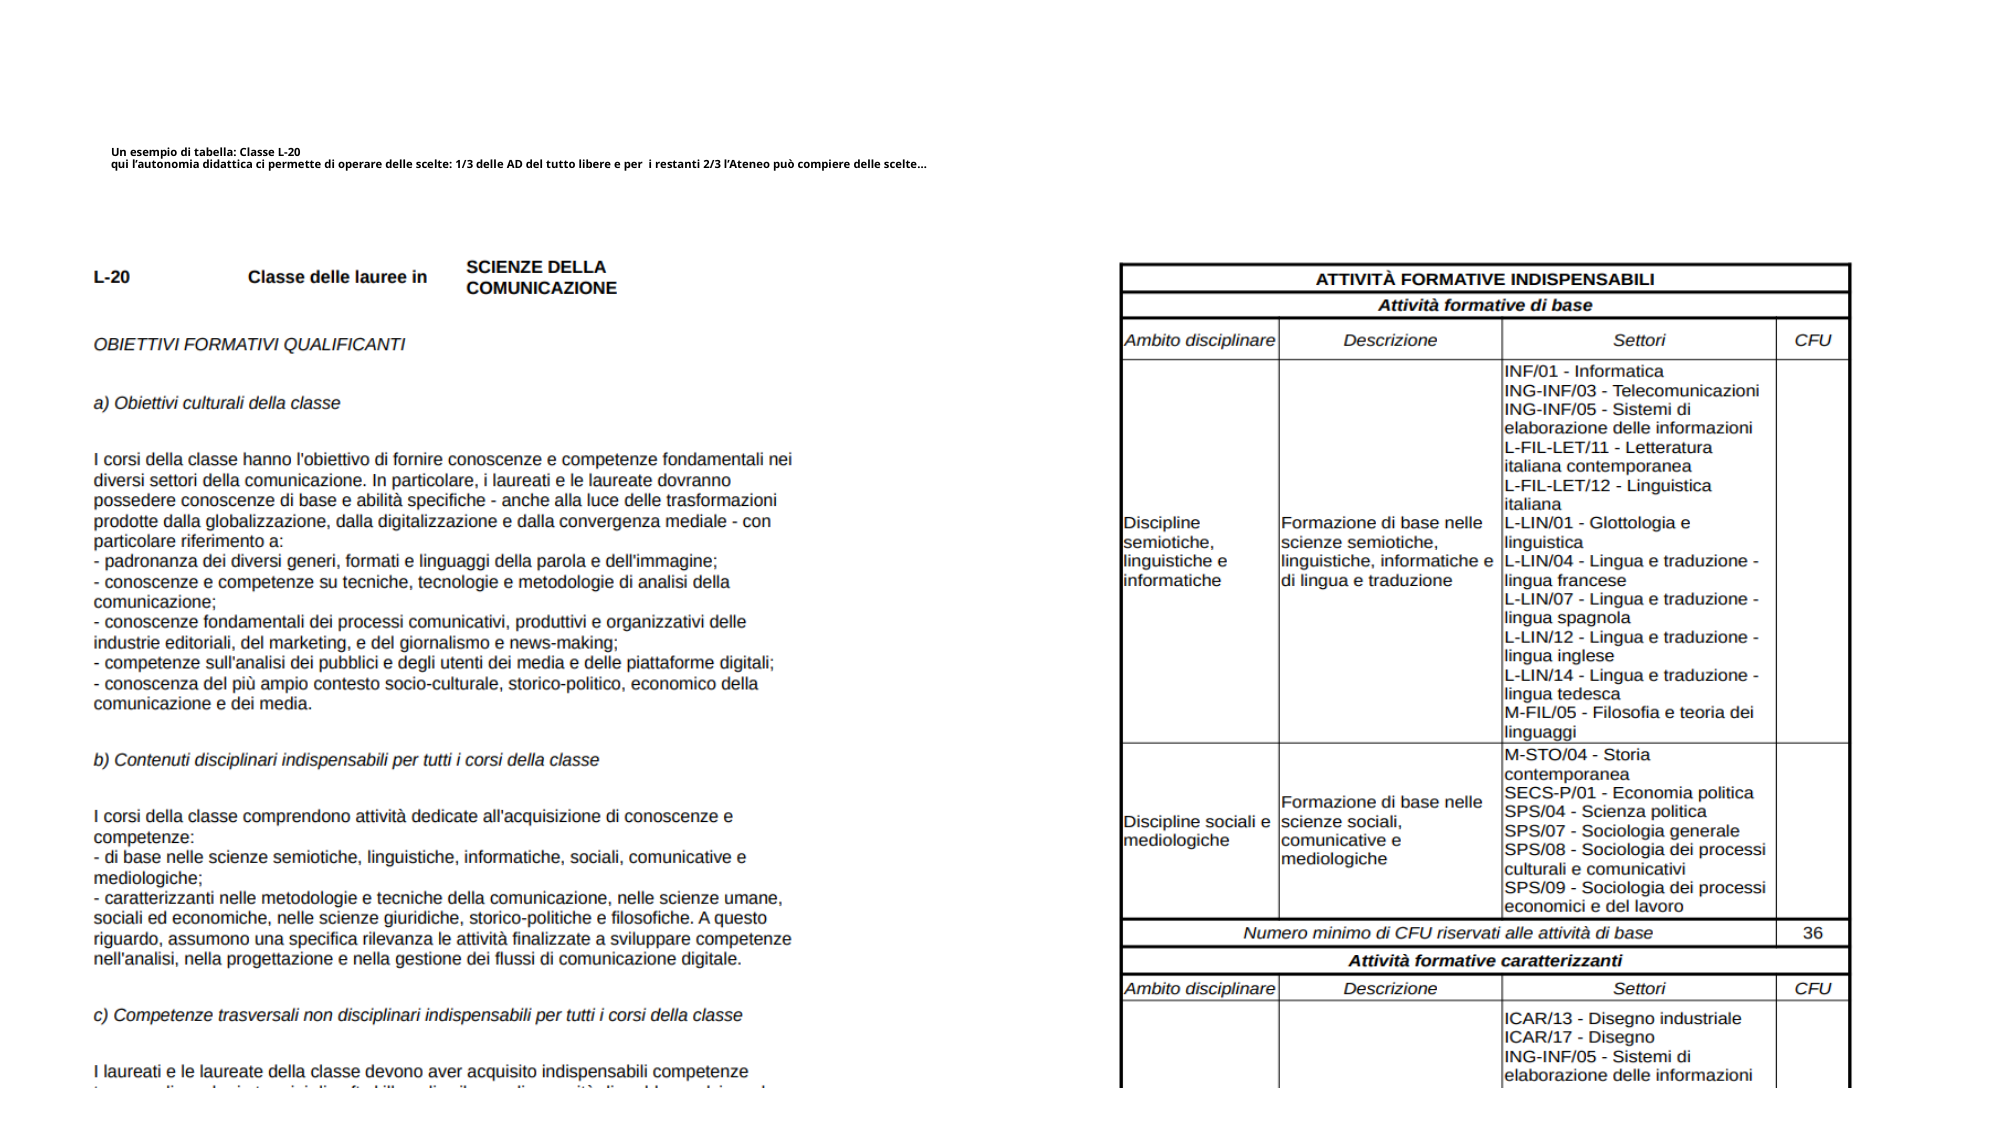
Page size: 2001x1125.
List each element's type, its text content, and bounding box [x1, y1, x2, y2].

title Un esempio di tabella: Classe L-20 qui l’autonomia didattica ci permette di operare delle scelte: 1/3 delle AD del tutto libere e per i restanti 2/3 l’Ateneo può compiere delle scelte… [96, 11, 1972, 179]
picture [69, 217, 849, 1088]
picture [1097, 217, 1899, 1088]
